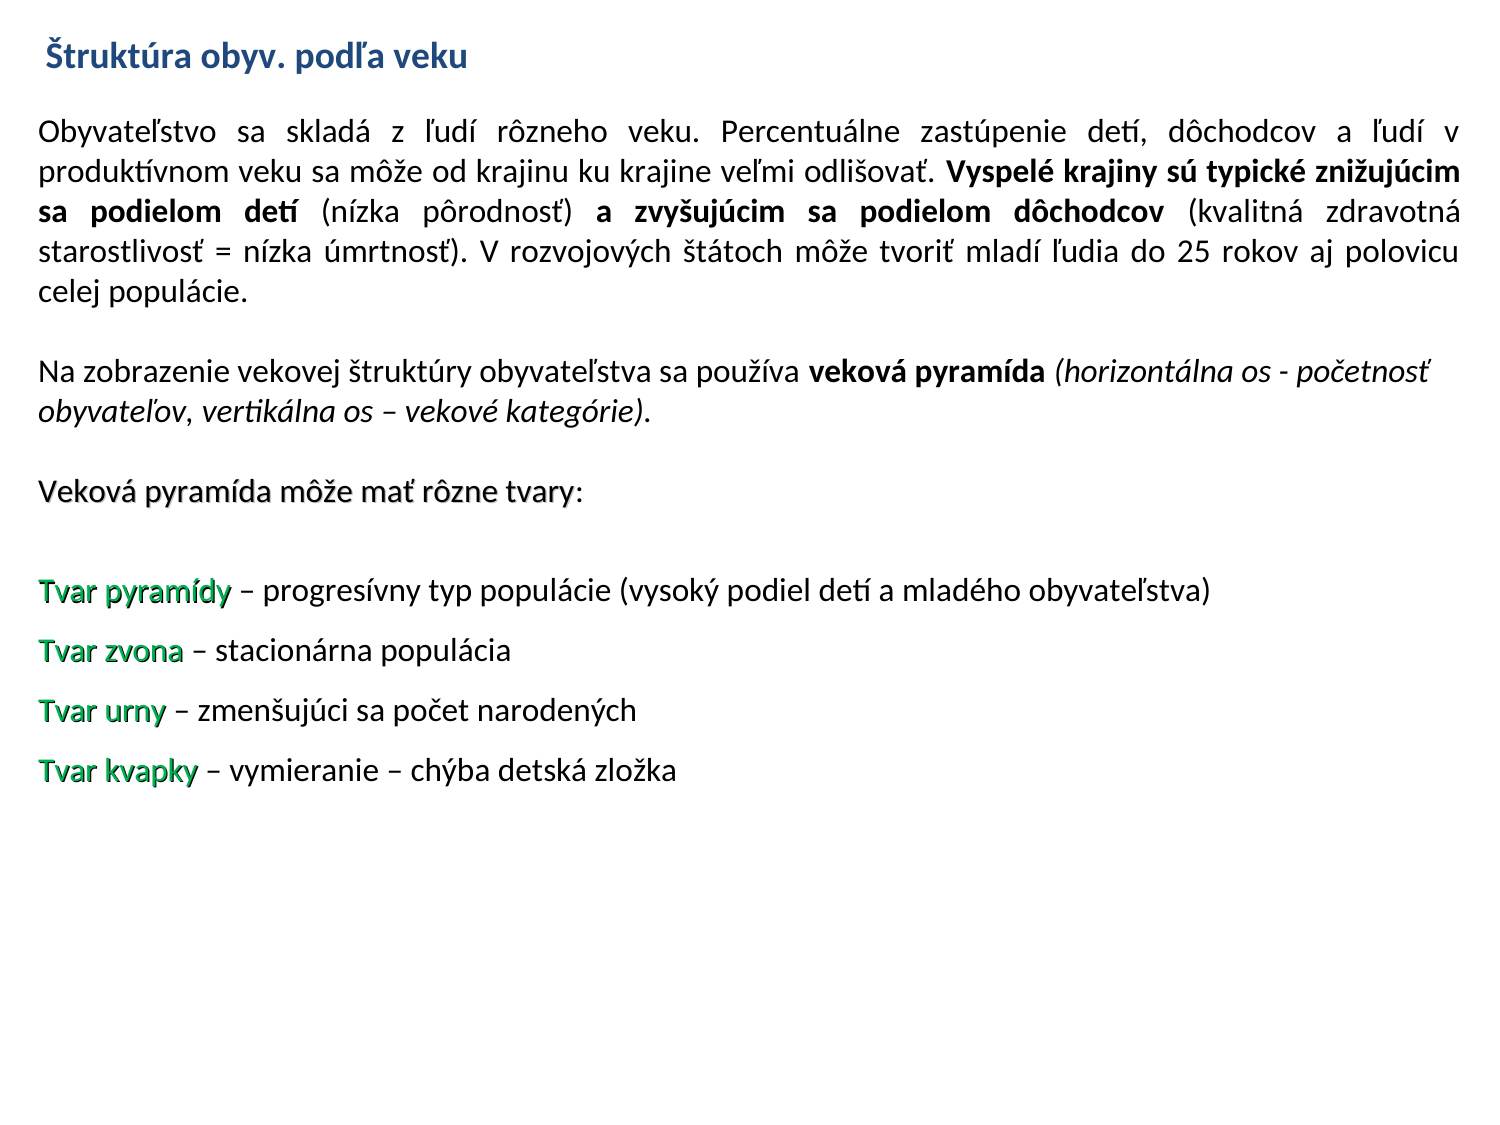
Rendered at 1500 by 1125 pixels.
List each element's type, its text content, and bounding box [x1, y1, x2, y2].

text_box Obyvateľstvo sa skladá z ľudí rôzneho veku. Percentuálne zastúpenie detí, dôchodcov a ľudí v produktívnom veku sa môže od krajinu ku krajine veľmi odlišovať. Vyspelé krajiny sú typické znižujúcim sa podielom detí (nízka pôrodnosť) a zvyšujúcim sa podielom dôchodcov (kvalitná zdravotná starostlivosť = nízka úmrtnosť). V rozvojových štátoch môže tvoriť mladí ľudia do 25 rokov aj polovicu celej populácie. Na zobrazenie vekovej štruktúry obyvateľstva sa používa veková pyramída (horizontálna os - početnosť obyvateľov, vertikálna os – vekové kategórie). Veková pyramída môže mať rôzne tvary: Tvar pyramídy – progresívny typ populácie (vysoký podiel detí a mladého obyvateľstva) Tvar zvona – stacionárna populácia Tvar urny – zmenšujúci sa počet narodených Tvar kvapky – vymieranie – chýba detská zložka [23, 101, 1477, 796]
text_box Štruktúra obyv. podľa veku [0, 23, 926, 84]
